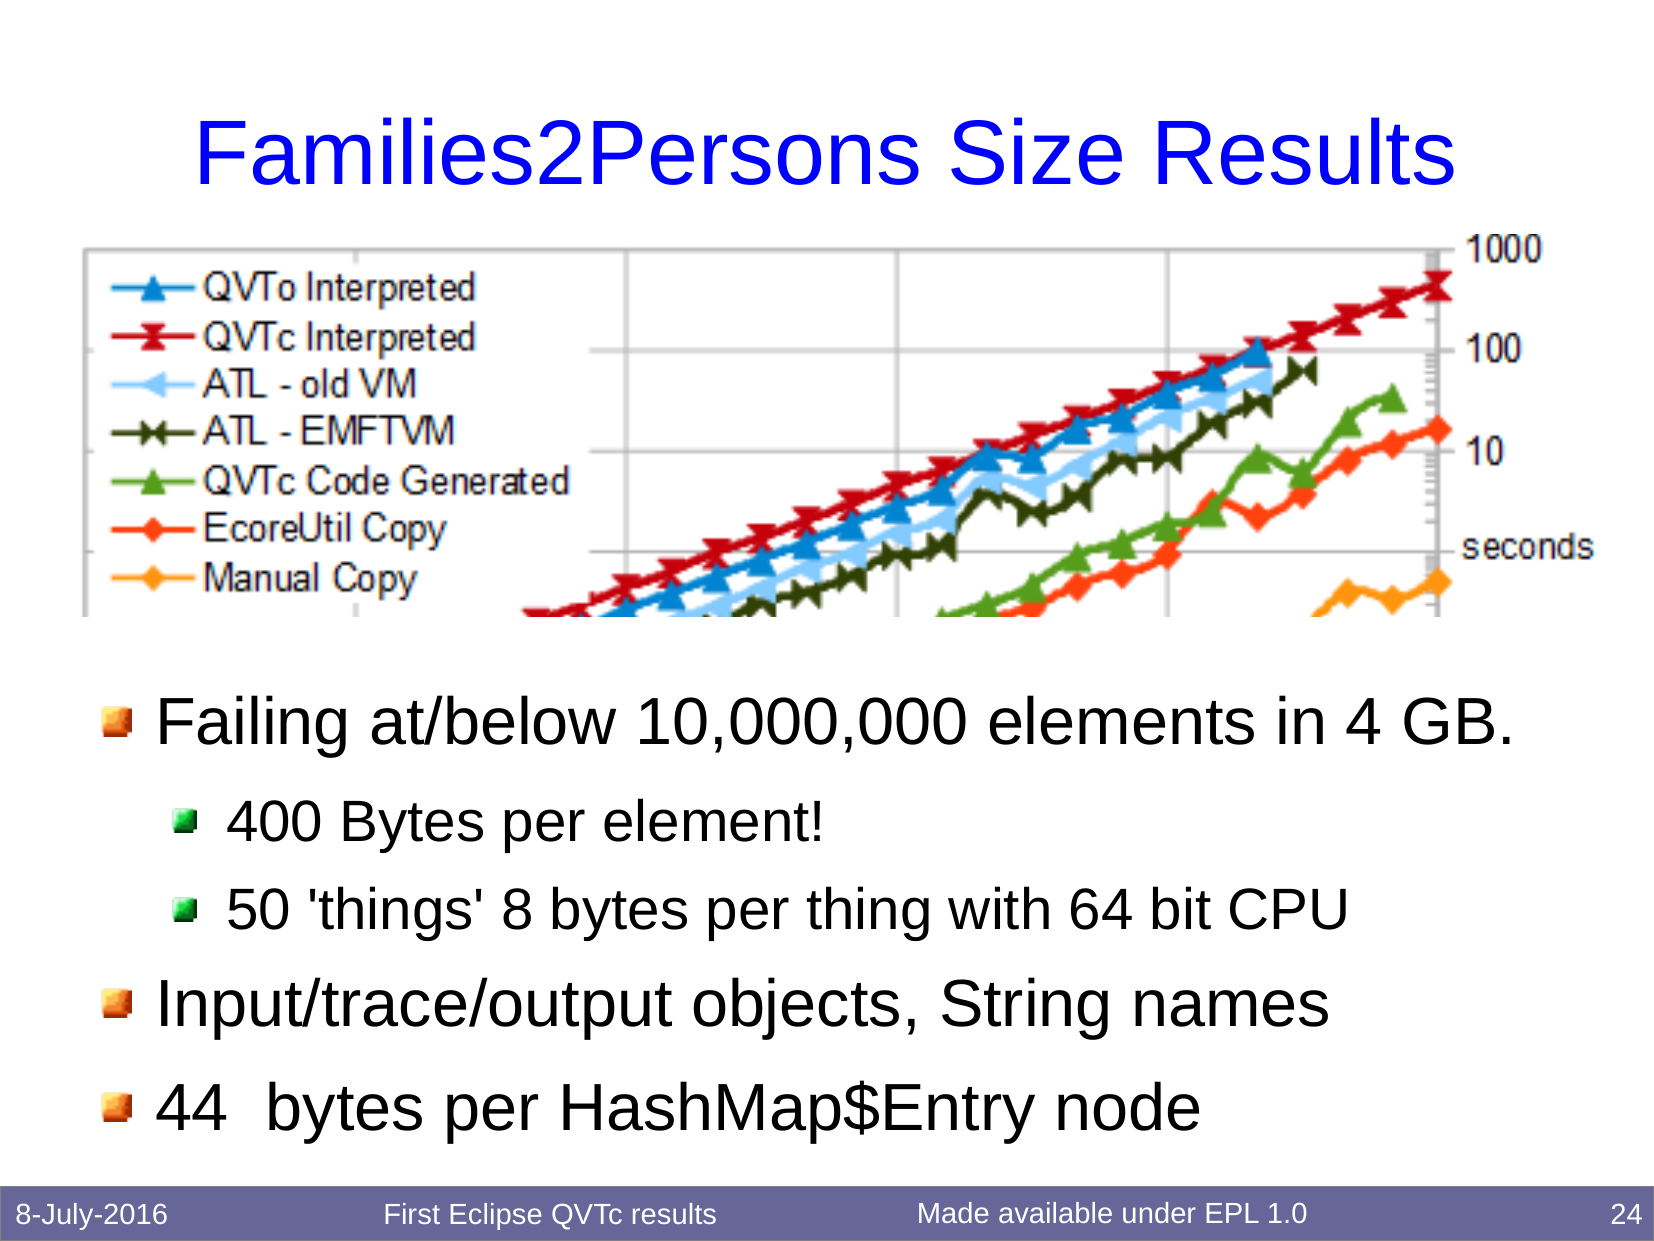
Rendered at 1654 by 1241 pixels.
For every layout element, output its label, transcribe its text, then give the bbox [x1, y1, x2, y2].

title Families2Persons Size Results [82, 49, 1571, 234]
picture [57, 234, 1597, 617]
list Failing at/below 10,000,000 elements in 4 GB. 400 Bytes per element! 50 'things' 8 bytes per thing with 64 bit CPU Input/trace/output objects, String names 44 bytes per HashMap$Entry node [84, 684, 1573, 1150]
